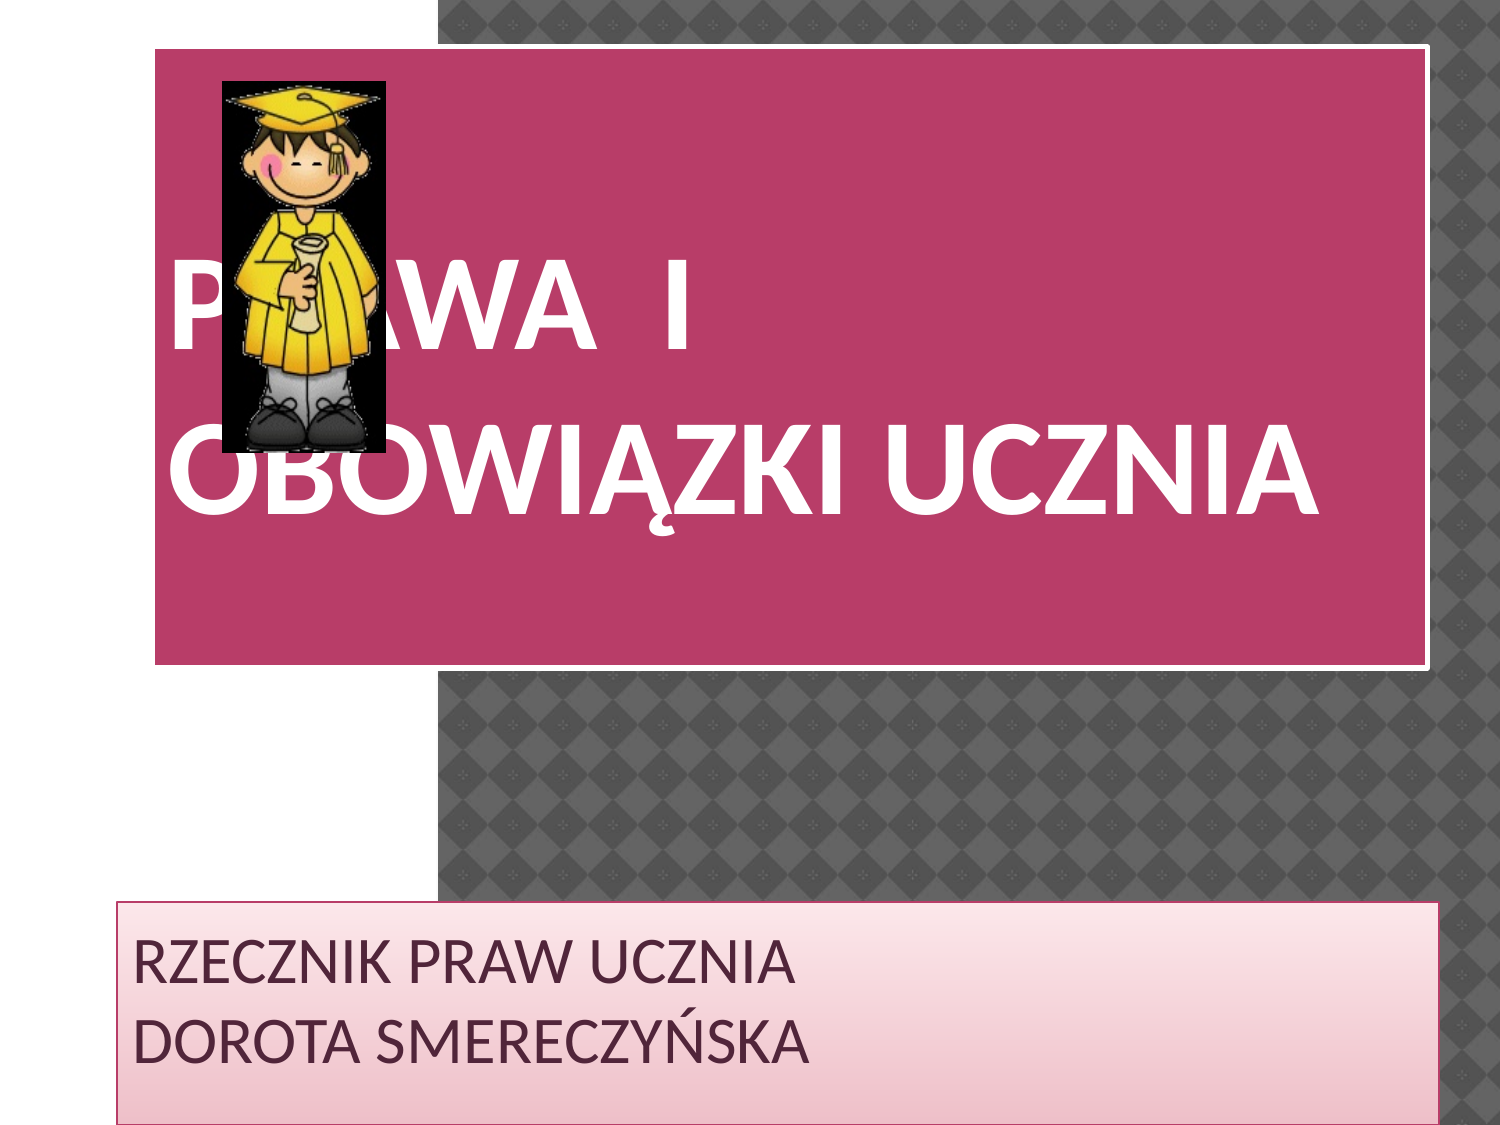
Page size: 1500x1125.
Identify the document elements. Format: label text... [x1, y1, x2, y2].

title PRAWA I OBOWIĄZKI UCZNIA [152, 46, 1428, 668]
picture [222, 81, 386, 453]
picture [438, 0, 1500, 1125]
text_box RZECZNIK PRAW UCZNIA DOROTA SMERECZYŃSKA [117, 902, 1439, 1125]
